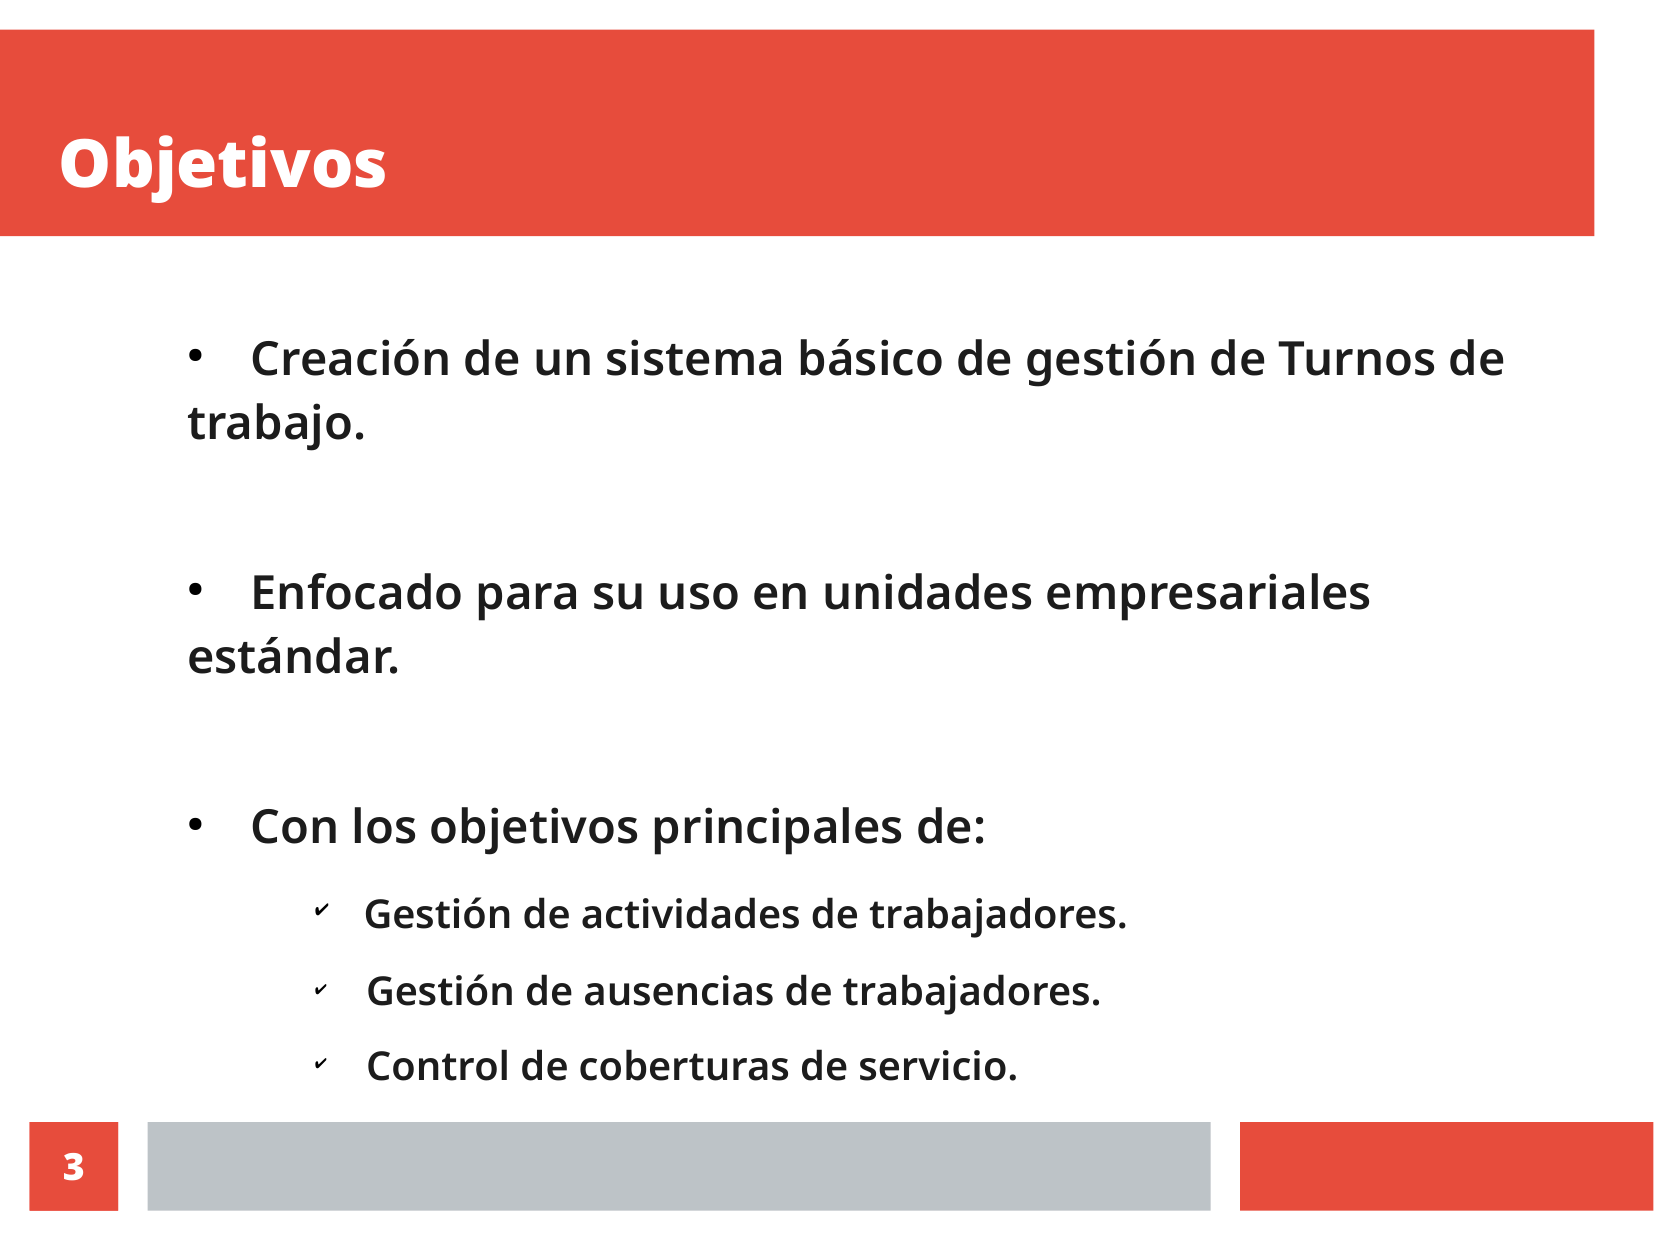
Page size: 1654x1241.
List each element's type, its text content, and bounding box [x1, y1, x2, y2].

list Creación de un sistema básico de gestión de Turnos de trabajo. Enfocado para su uso en unidades empresariales estándar. Con los objetivos principales de: Gestión de actividades de trabajadores. Gestión de ausencias de trabajadores. Control de coberturas de servicio. [59, 324, 1565, 1093]
title Objetivos [59, 59, 1595, 207]
